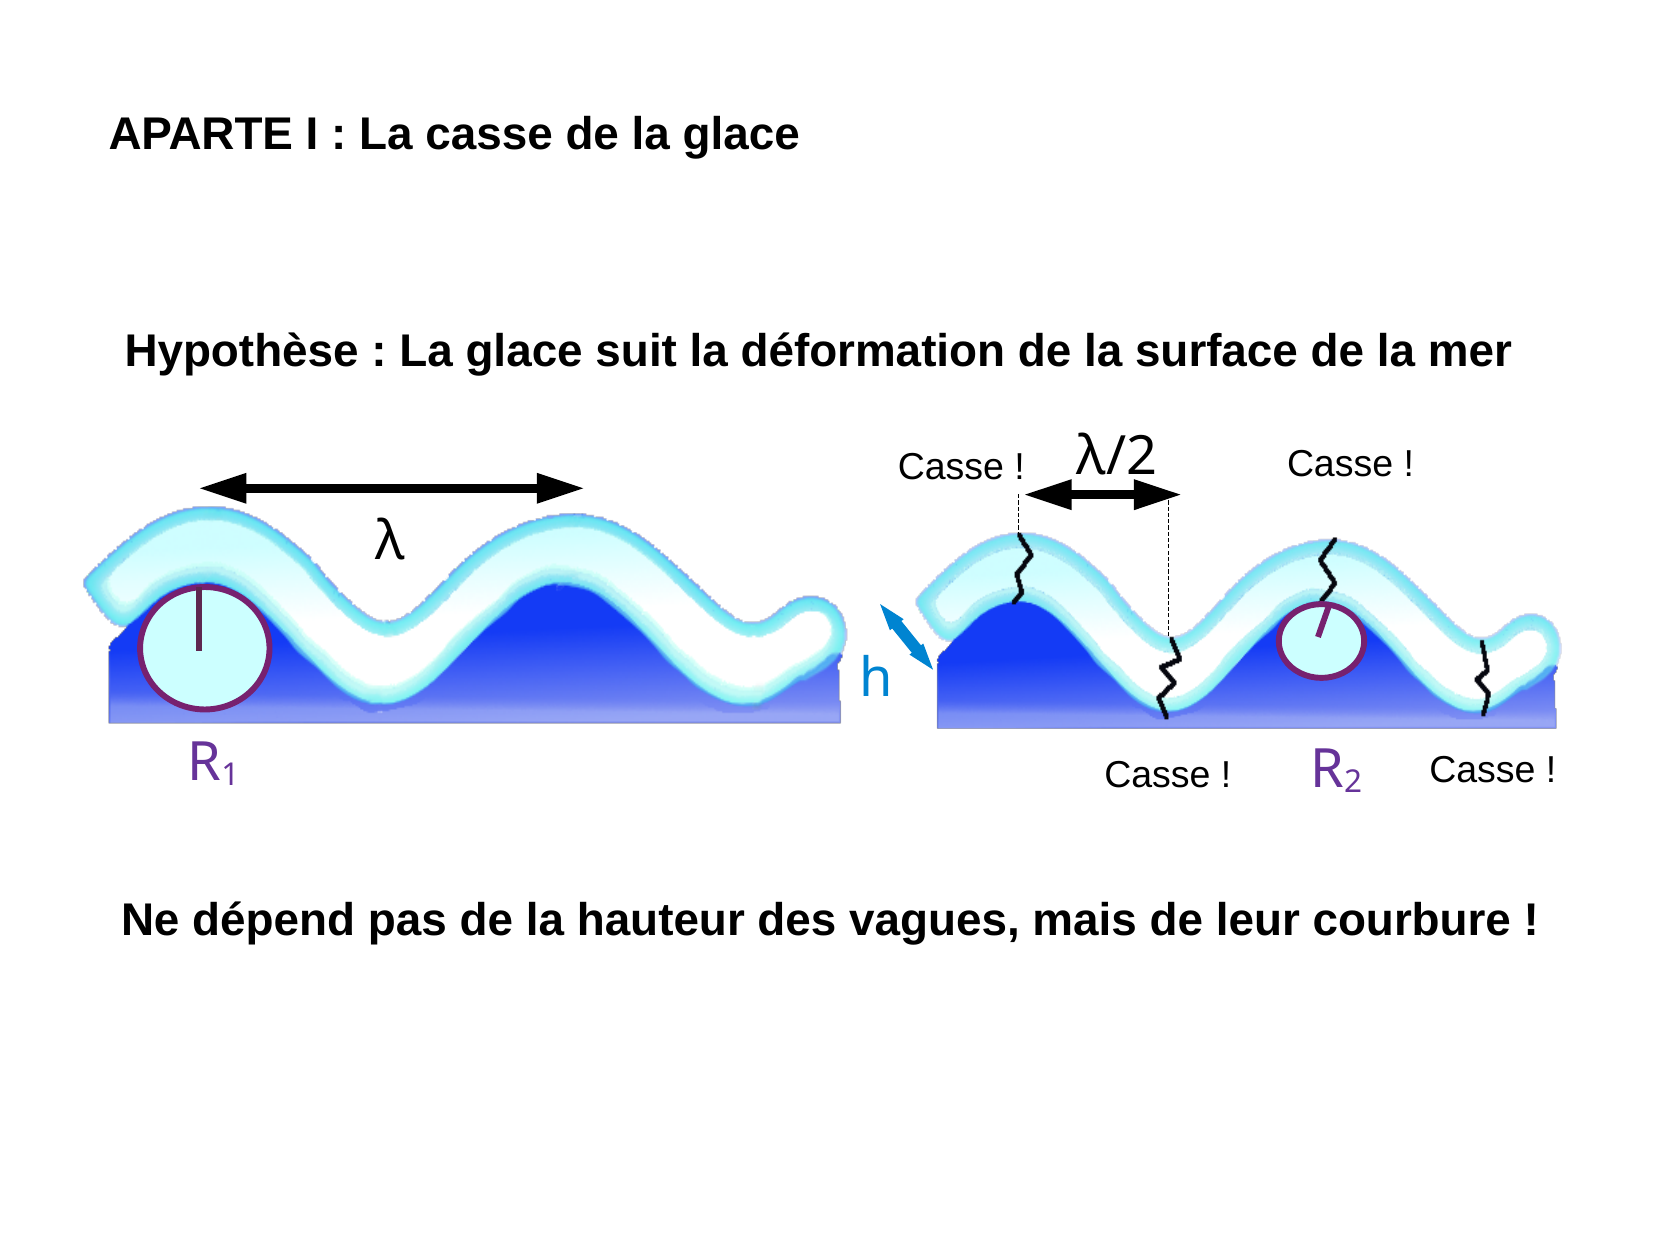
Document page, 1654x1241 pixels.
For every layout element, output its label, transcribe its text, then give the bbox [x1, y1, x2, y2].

text_box Ne dépend pas de la hauteur des vagues, mais de leur courbure ! [106, 886, 1579, 953]
text_box APARTE I : La casse de la glace [93, 100, 1084, 167]
text_box [140, 587, 270, 709]
text_box Casse ! [883, 437, 1057, 495]
text_box [1278, 604, 1365, 678]
text_box h [838, 624, 973, 717]
text_box R1 [140, 709, 261, 820]
text_box λ/2 [1056, 402, 1195, 495]
picture [0, 488, 1630, 732]
text_box Casse ! [1272, 435, 1446, 492]
text_box R2 [1272, 716, 1400, 827]
text_box Casse ! [1414, 741, 1588, 798]
text_box Casse ! [1089, 745, 1263, 803]
text_box Hypothèse : La glace suit la déformation de la surface de la mer [109, 317, 1547, 384]
text_box λ [354, 488, 494, 580]
